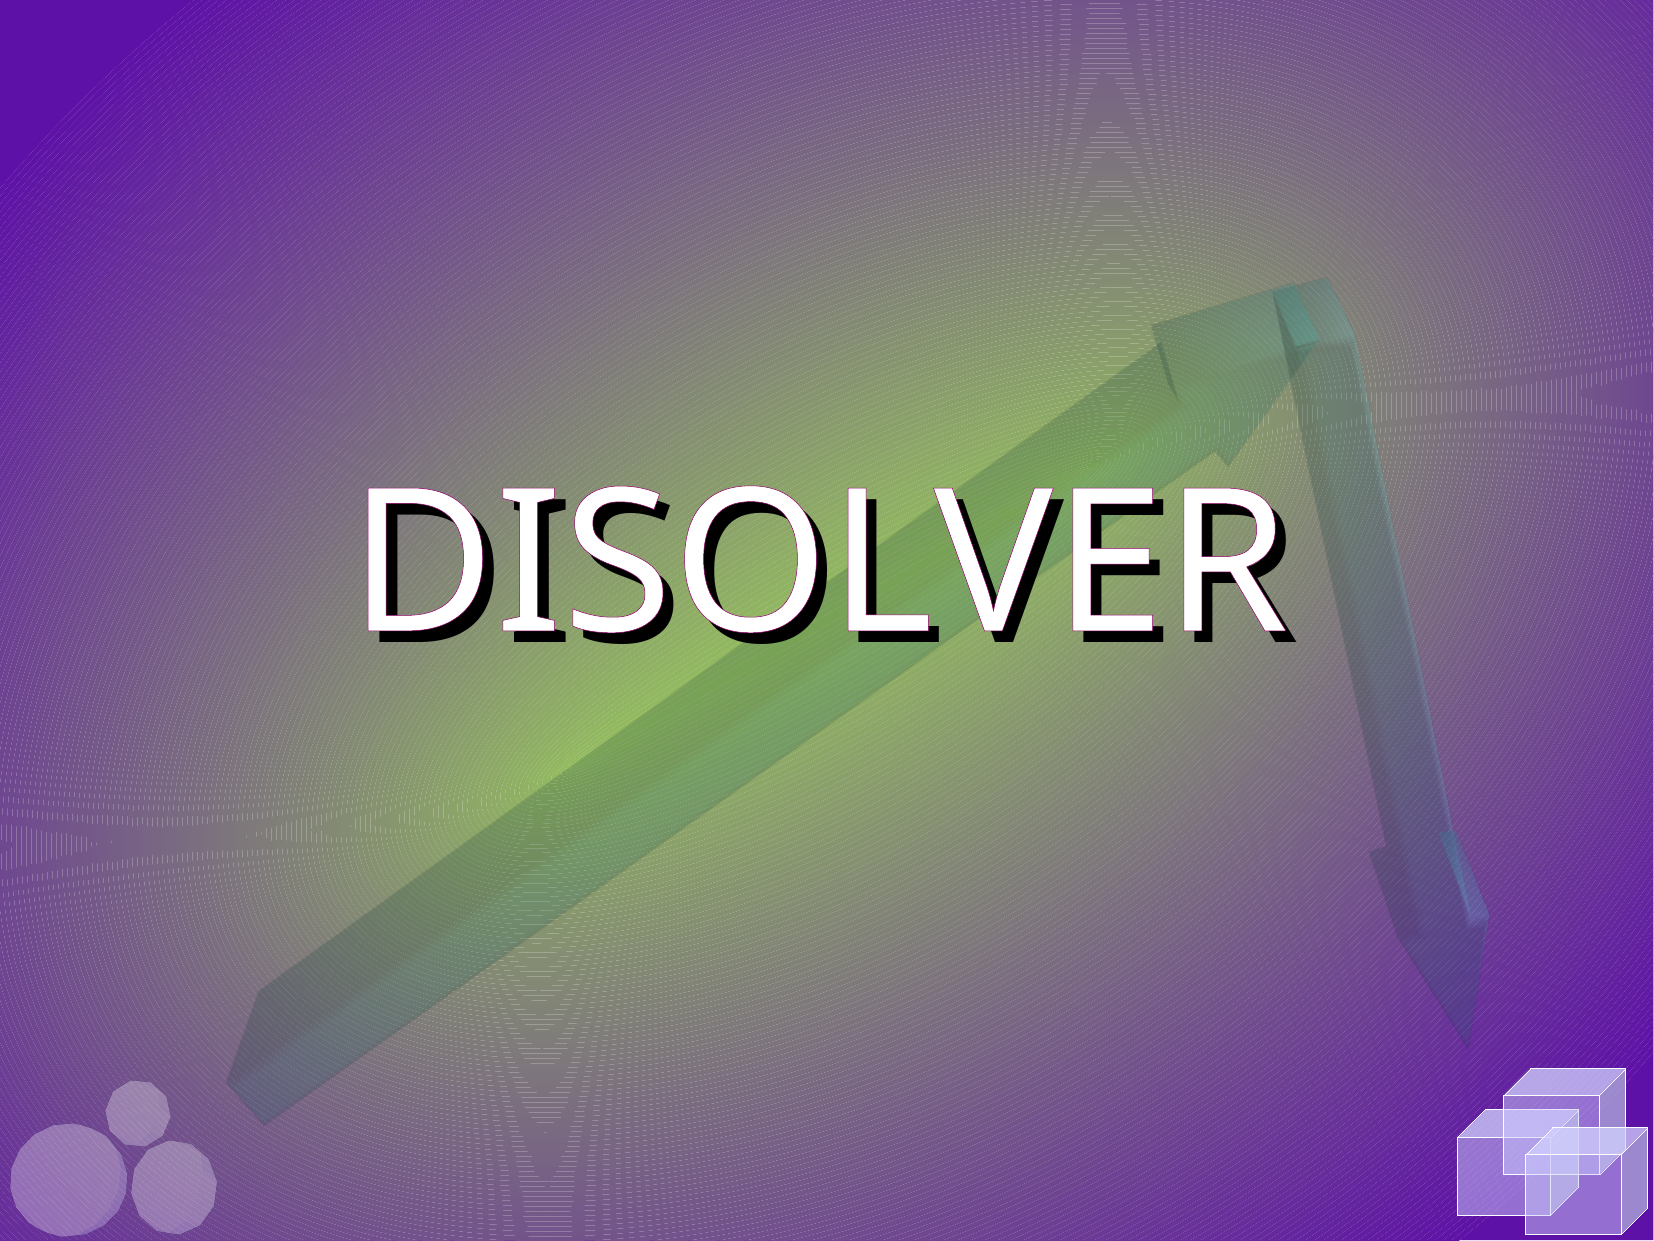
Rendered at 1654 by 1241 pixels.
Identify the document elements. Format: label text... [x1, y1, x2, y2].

text_box DISOLVER [168, 409, 1469, 707]
